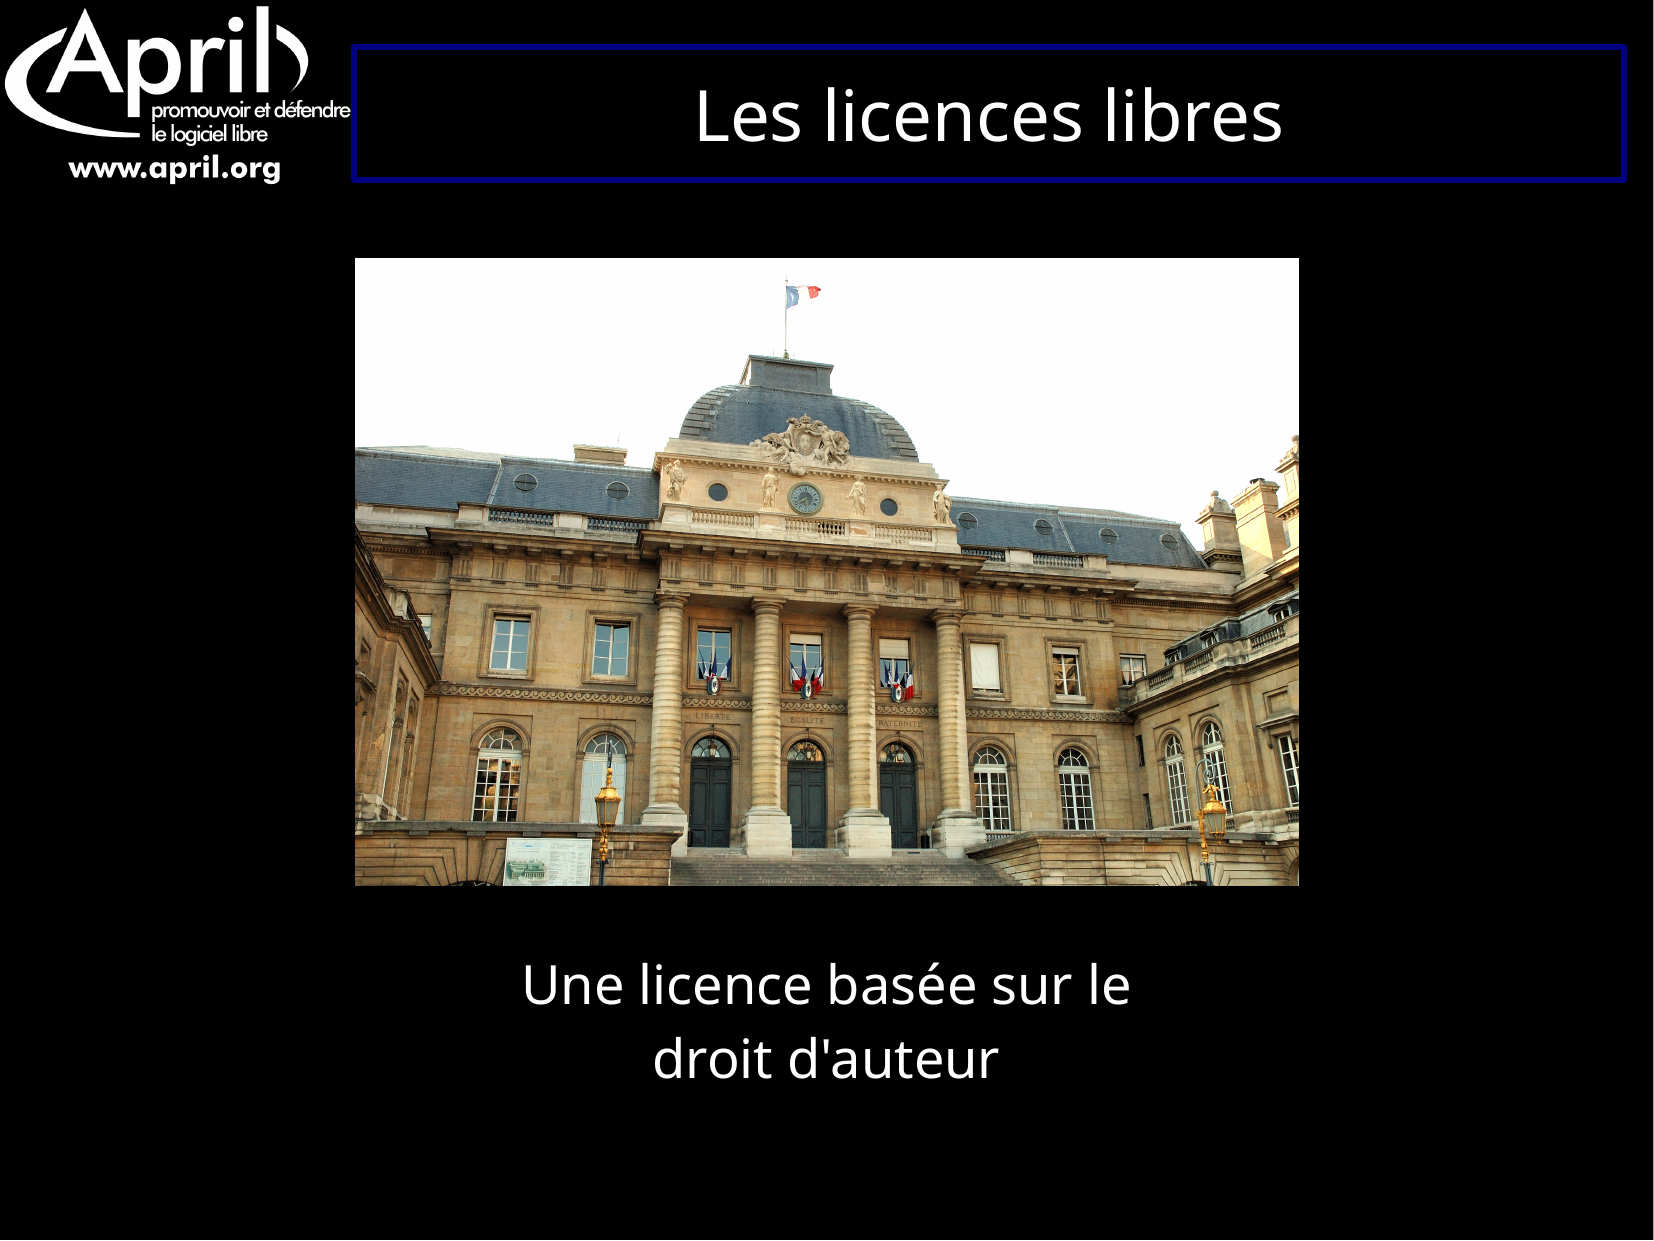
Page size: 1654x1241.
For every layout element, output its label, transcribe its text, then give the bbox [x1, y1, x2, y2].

picture [0, 0, 355, 200]
text_box Une licence basée sur le droit d'auteur [358, 938, 1296, 1080]
title Les licences libres [354, 47, 1625, 181]
picture [355, 258, 1299, 886]
